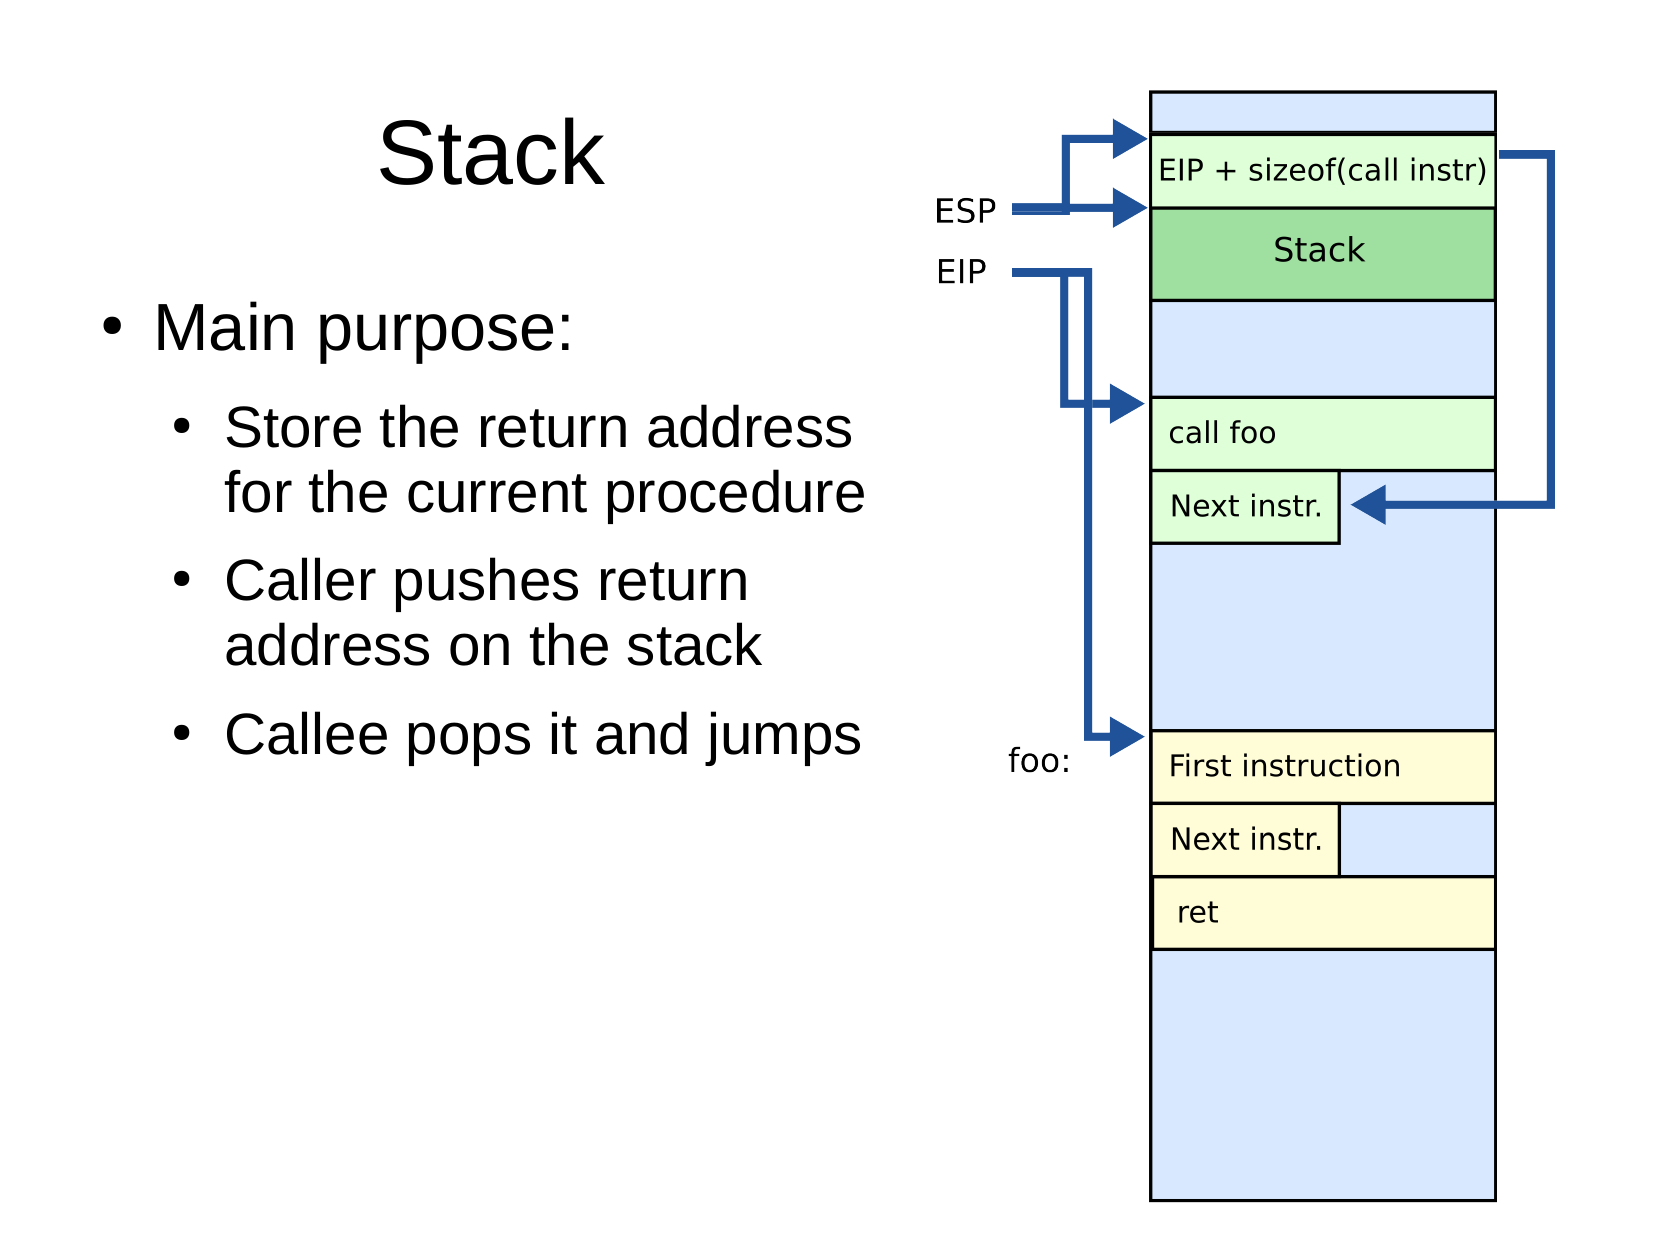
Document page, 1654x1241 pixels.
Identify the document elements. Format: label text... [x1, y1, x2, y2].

title Stack [82, 49, 901, 257]
list Main purpose: Store the return address for the current procedure Caller pushes return address on the stack Callee pops it and jumps [82, 290, 901, 1010]
picture [937, 80, 1555, 1212]
